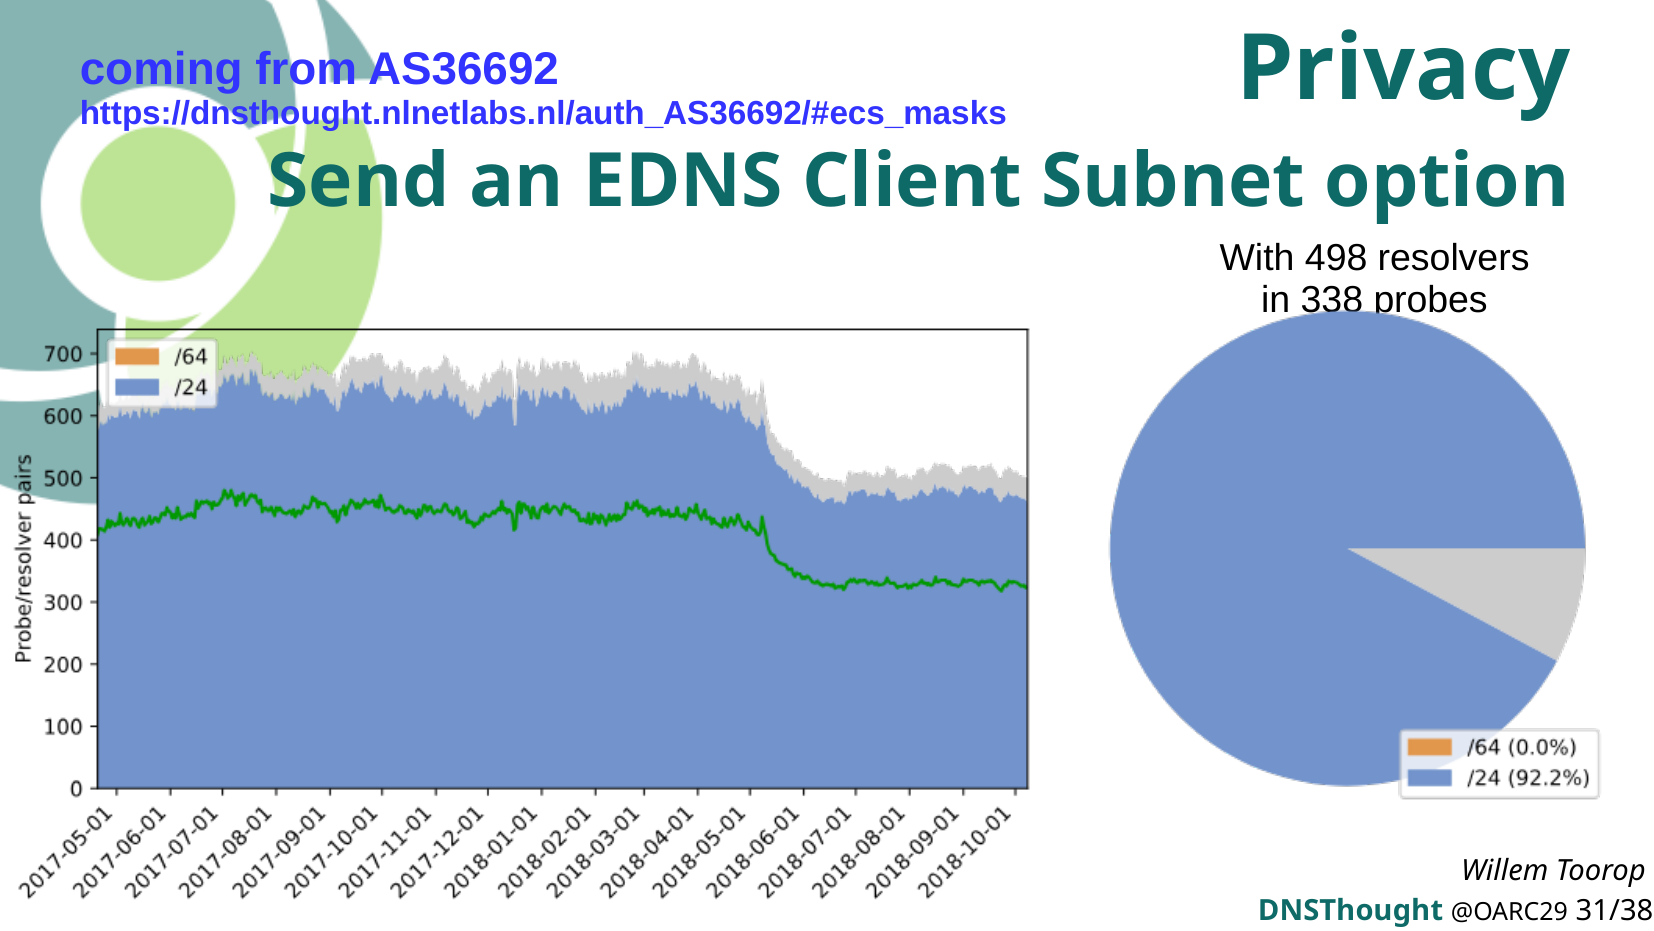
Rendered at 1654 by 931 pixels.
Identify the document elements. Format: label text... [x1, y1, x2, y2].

text_box With 498 resolvers in 338 probes [1204, 229, 1654, 394]
picture [0, 0, 1050, 918]
text_box coming from AS36692 https://dnsthought.nlnetlabs.nl/auth_AS36692/#ecs_masks [64, 35, 1176, 125]
picture [1062, 265, 1631, 829]
title Privacy Send an EDNS Client Subnet option [35, 0, 1571, 255]
